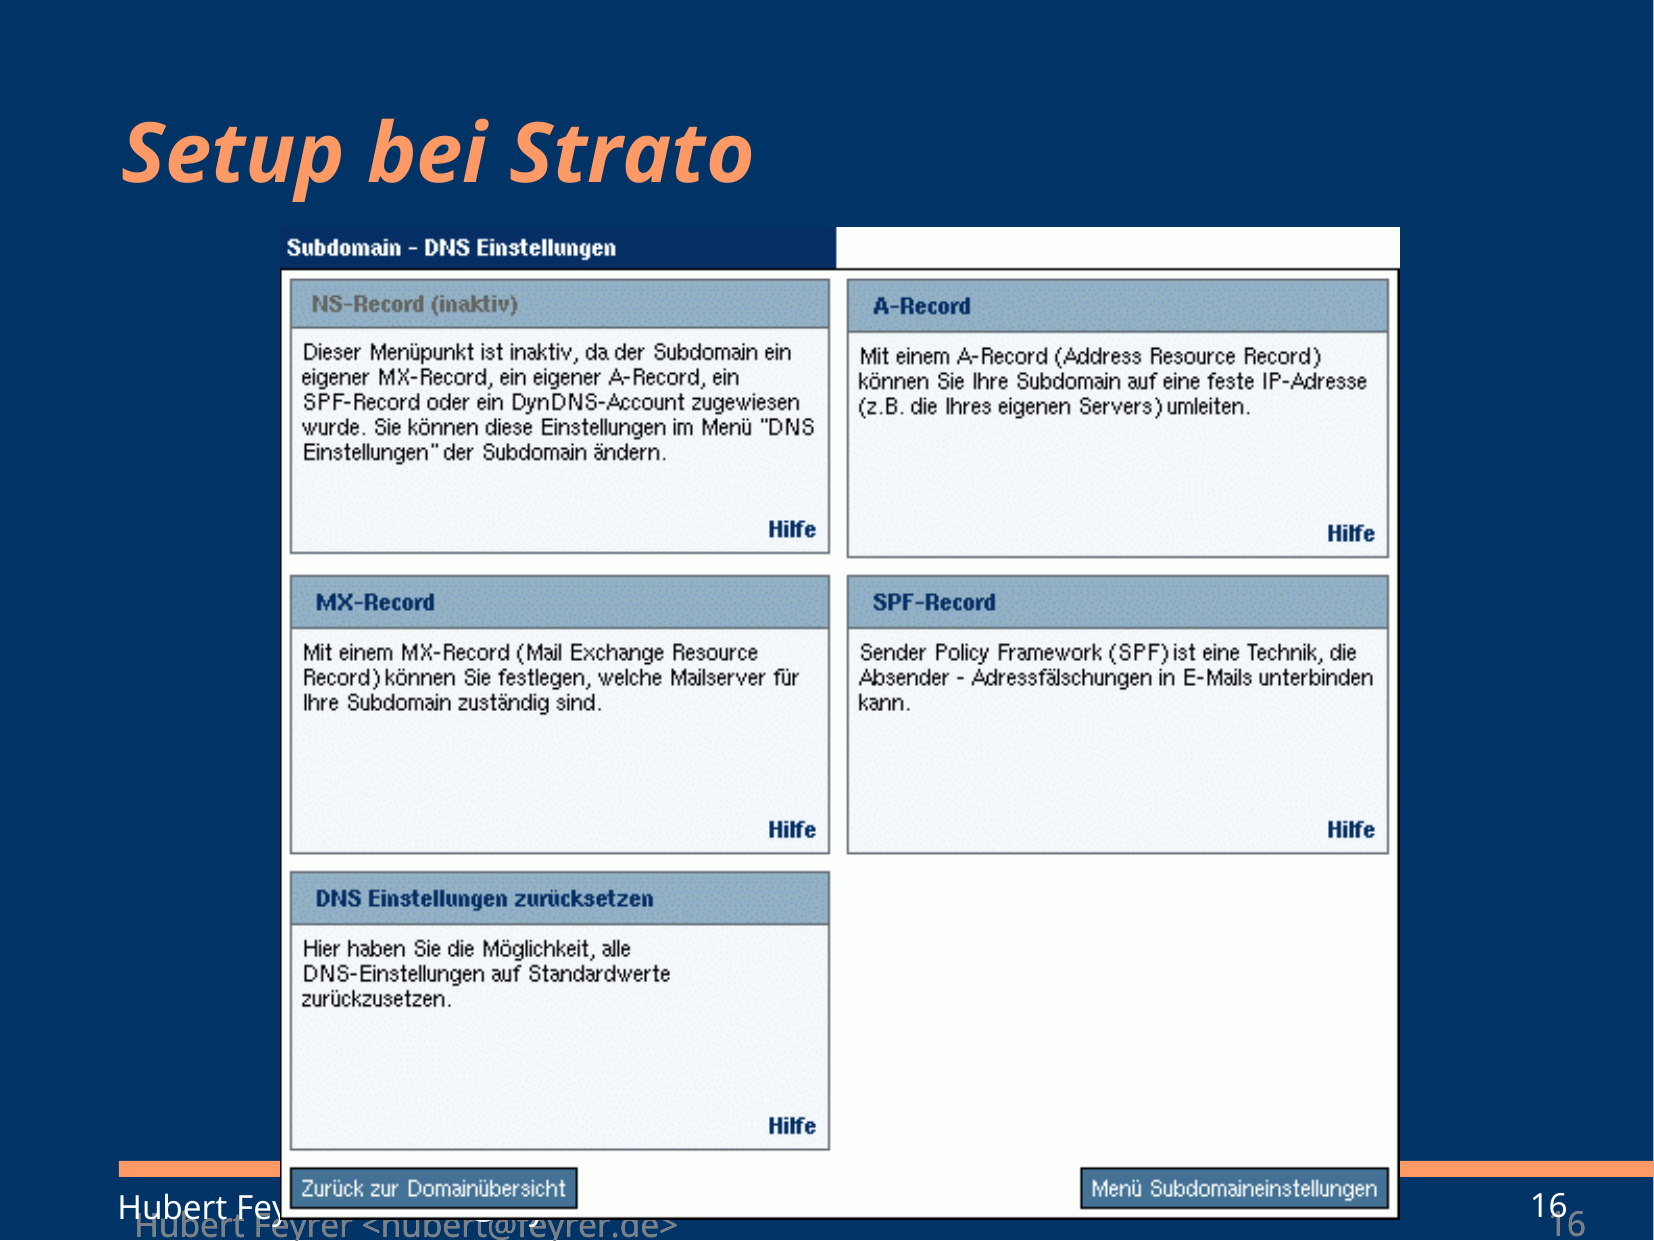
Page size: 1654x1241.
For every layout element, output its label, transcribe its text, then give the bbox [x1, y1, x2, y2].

title Setup bei Strato [121, 46, 1534, 254]
picture [280, 227, 1400, 1220]
